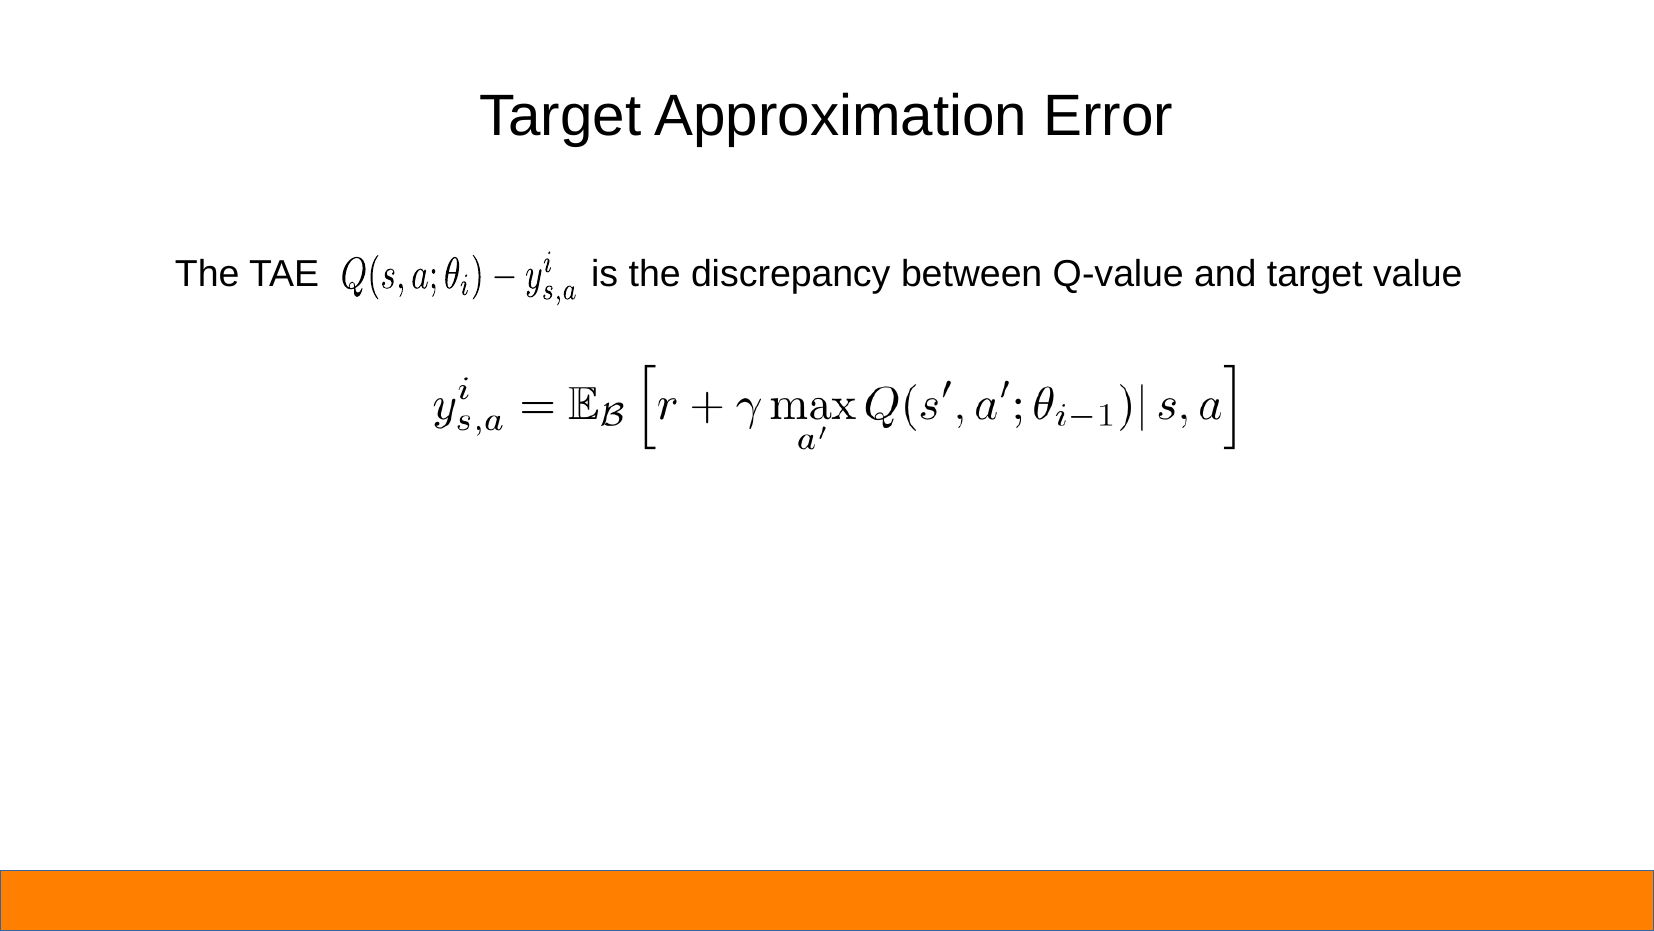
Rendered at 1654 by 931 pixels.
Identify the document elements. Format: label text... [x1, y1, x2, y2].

text_box Target Approximation Error [199, 75, 1454, 181]
picture [408, 359, 1246, 463]
text_box [0, 870, 1654, 931]
text_box The TAE is the discrepancy between Q-value and target value [160, 245, 1494, 639]
